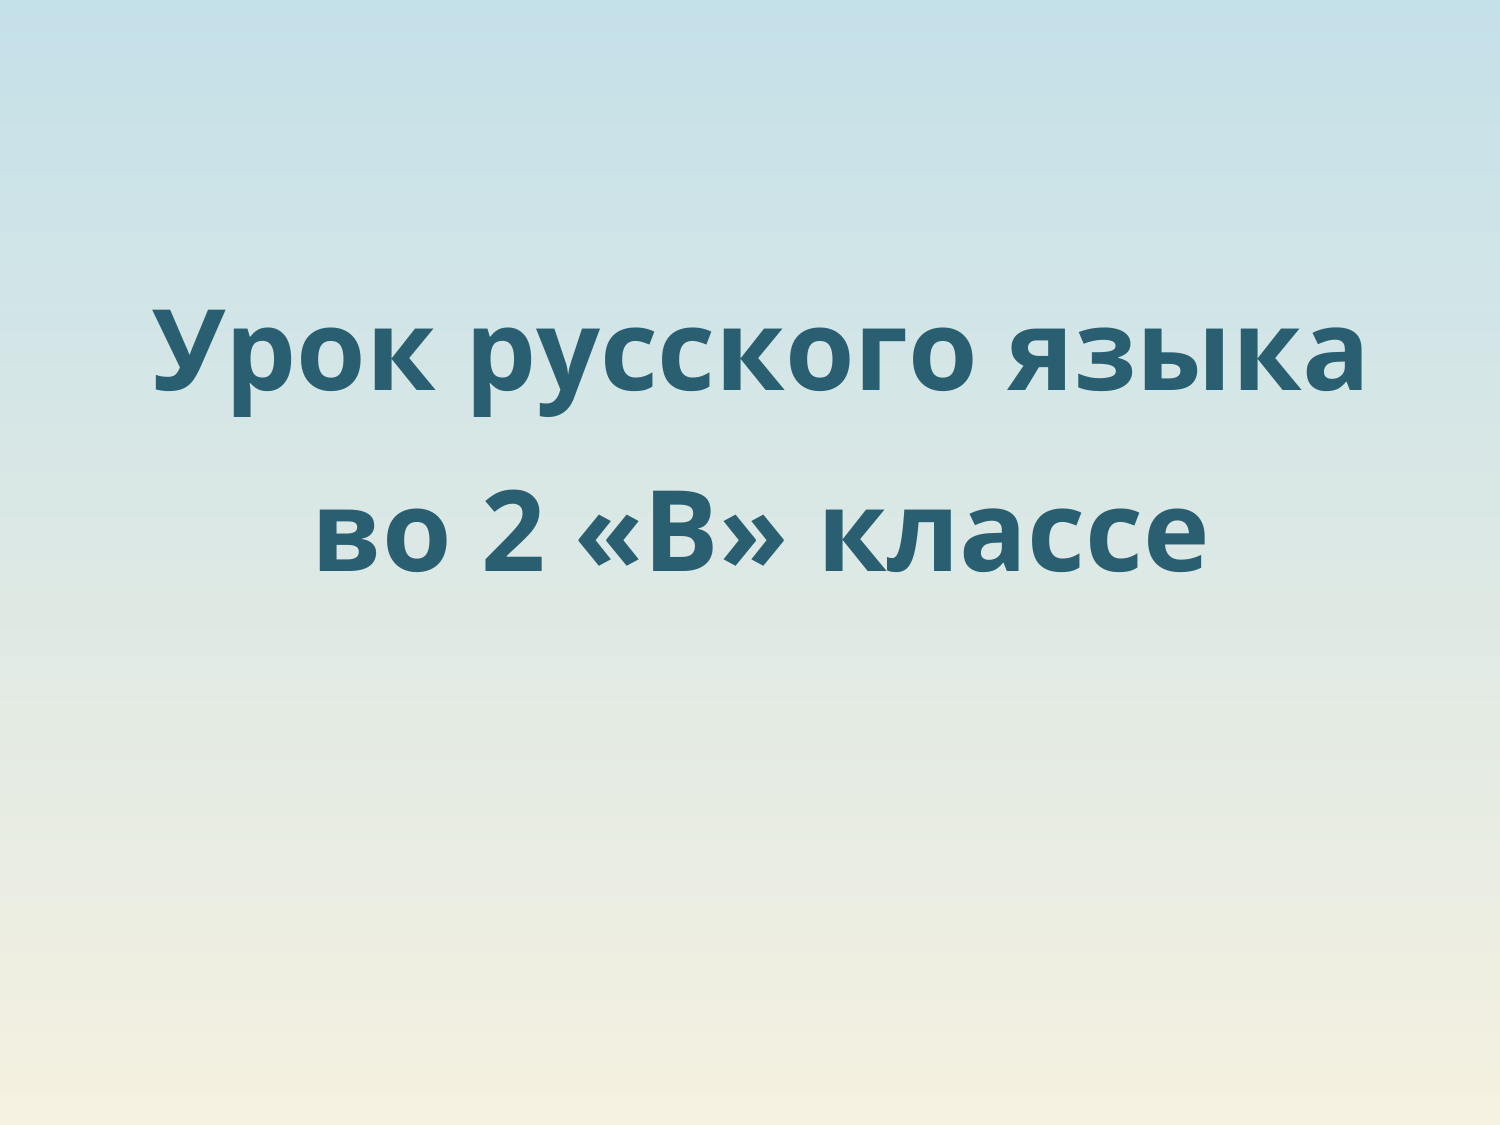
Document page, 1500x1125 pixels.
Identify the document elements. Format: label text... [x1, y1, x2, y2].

text_box Урок русского языка во 2 «В» классе [75, 262, 1426, 1035]
